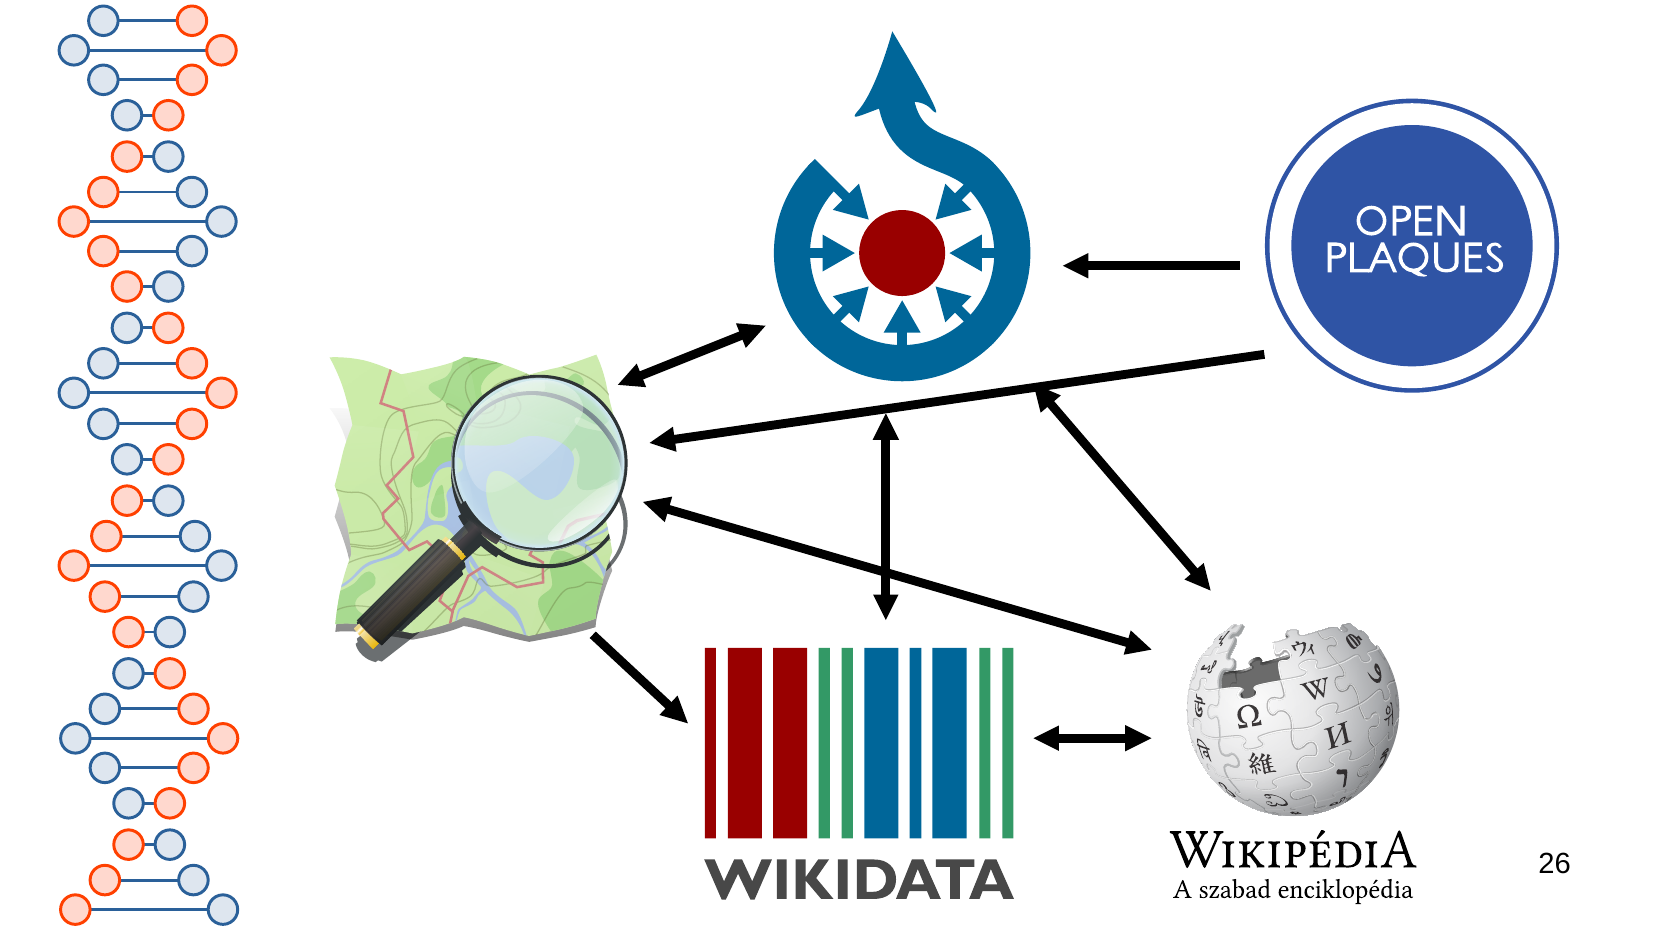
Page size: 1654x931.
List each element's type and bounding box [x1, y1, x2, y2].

picture [659, 631, 1061, 916]
picture [1151, 590, 1435, 916]
picture [659, 704, 664, 714]
picture [318, 354, 643, 680]
picture [1264, 98, 1560, 394]
picture [770, 30, 1034, 384]
